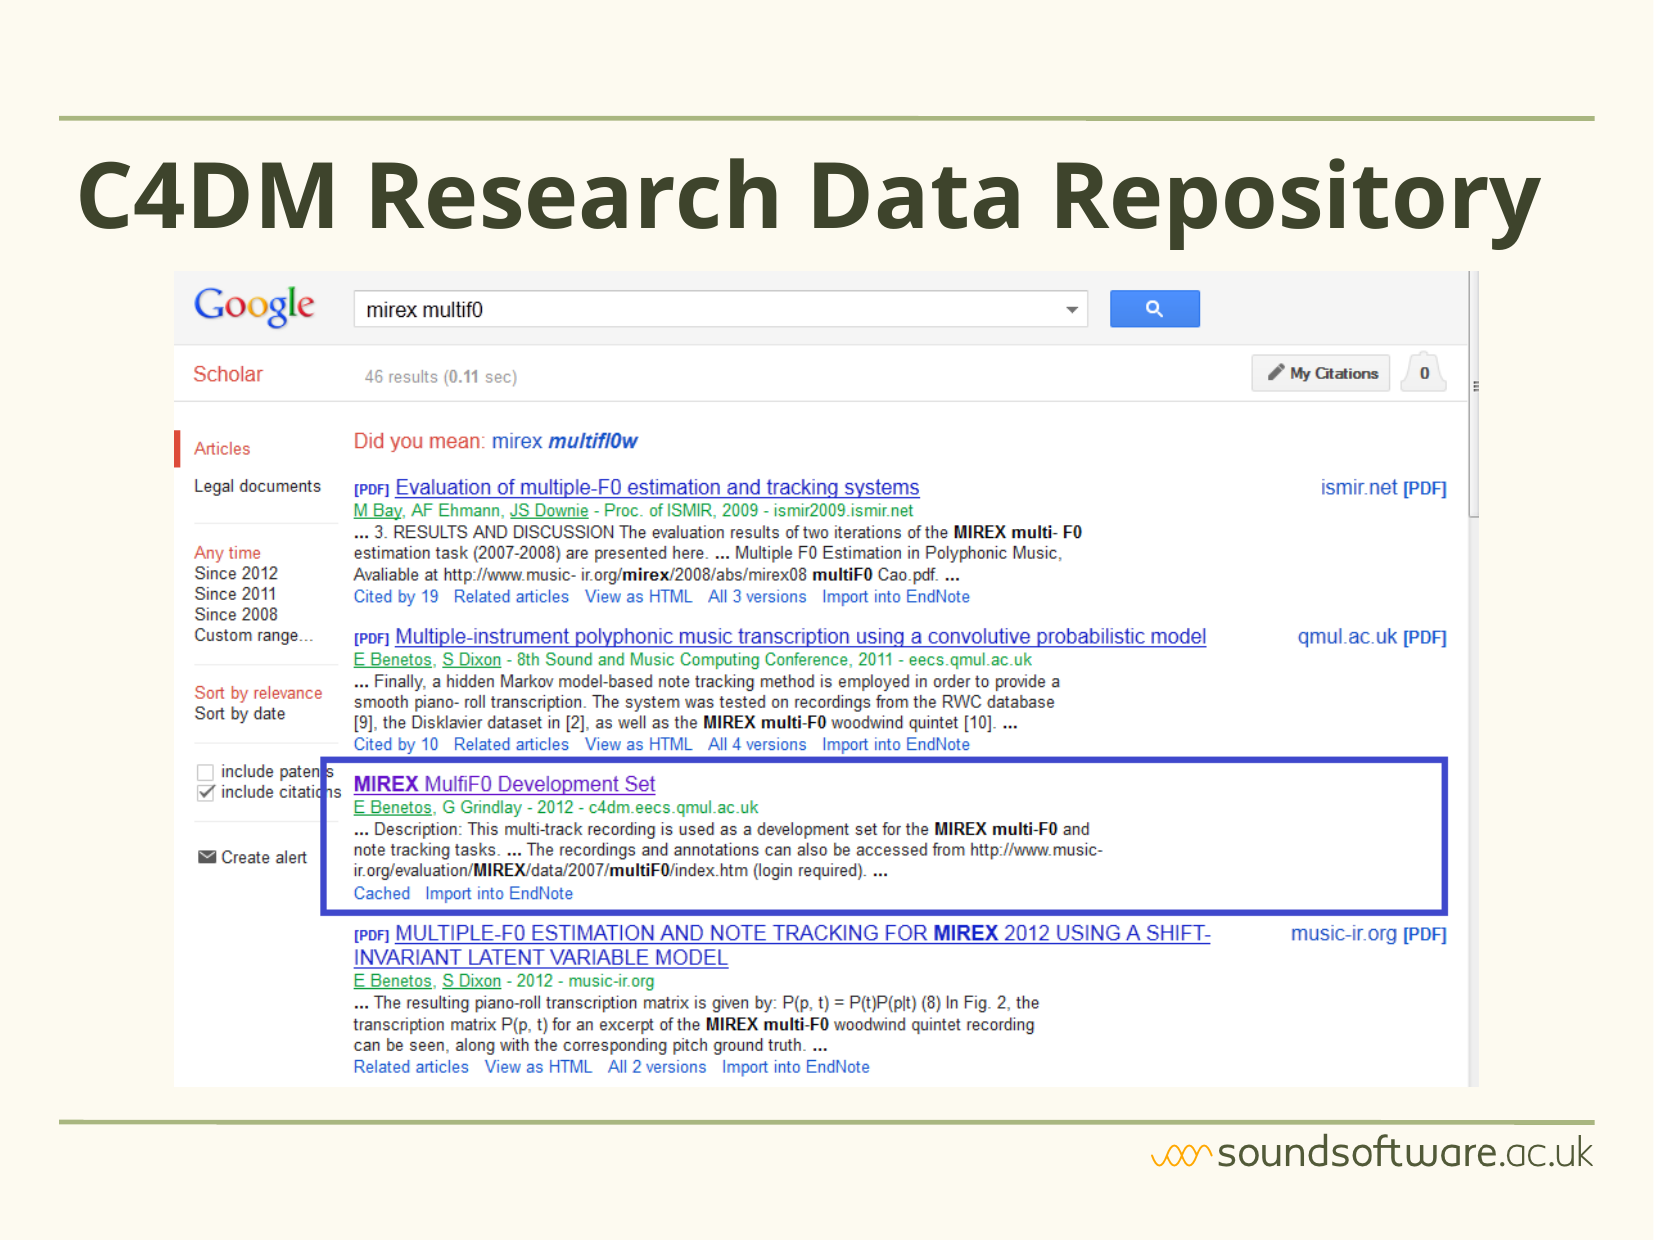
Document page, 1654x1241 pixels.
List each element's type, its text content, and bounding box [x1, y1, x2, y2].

title C4DM Research Data Repository [59, 109, 1594, 274]
picture [174, 271, 1479, 1087]
picture [1151, 1133, 1593, 1167]
